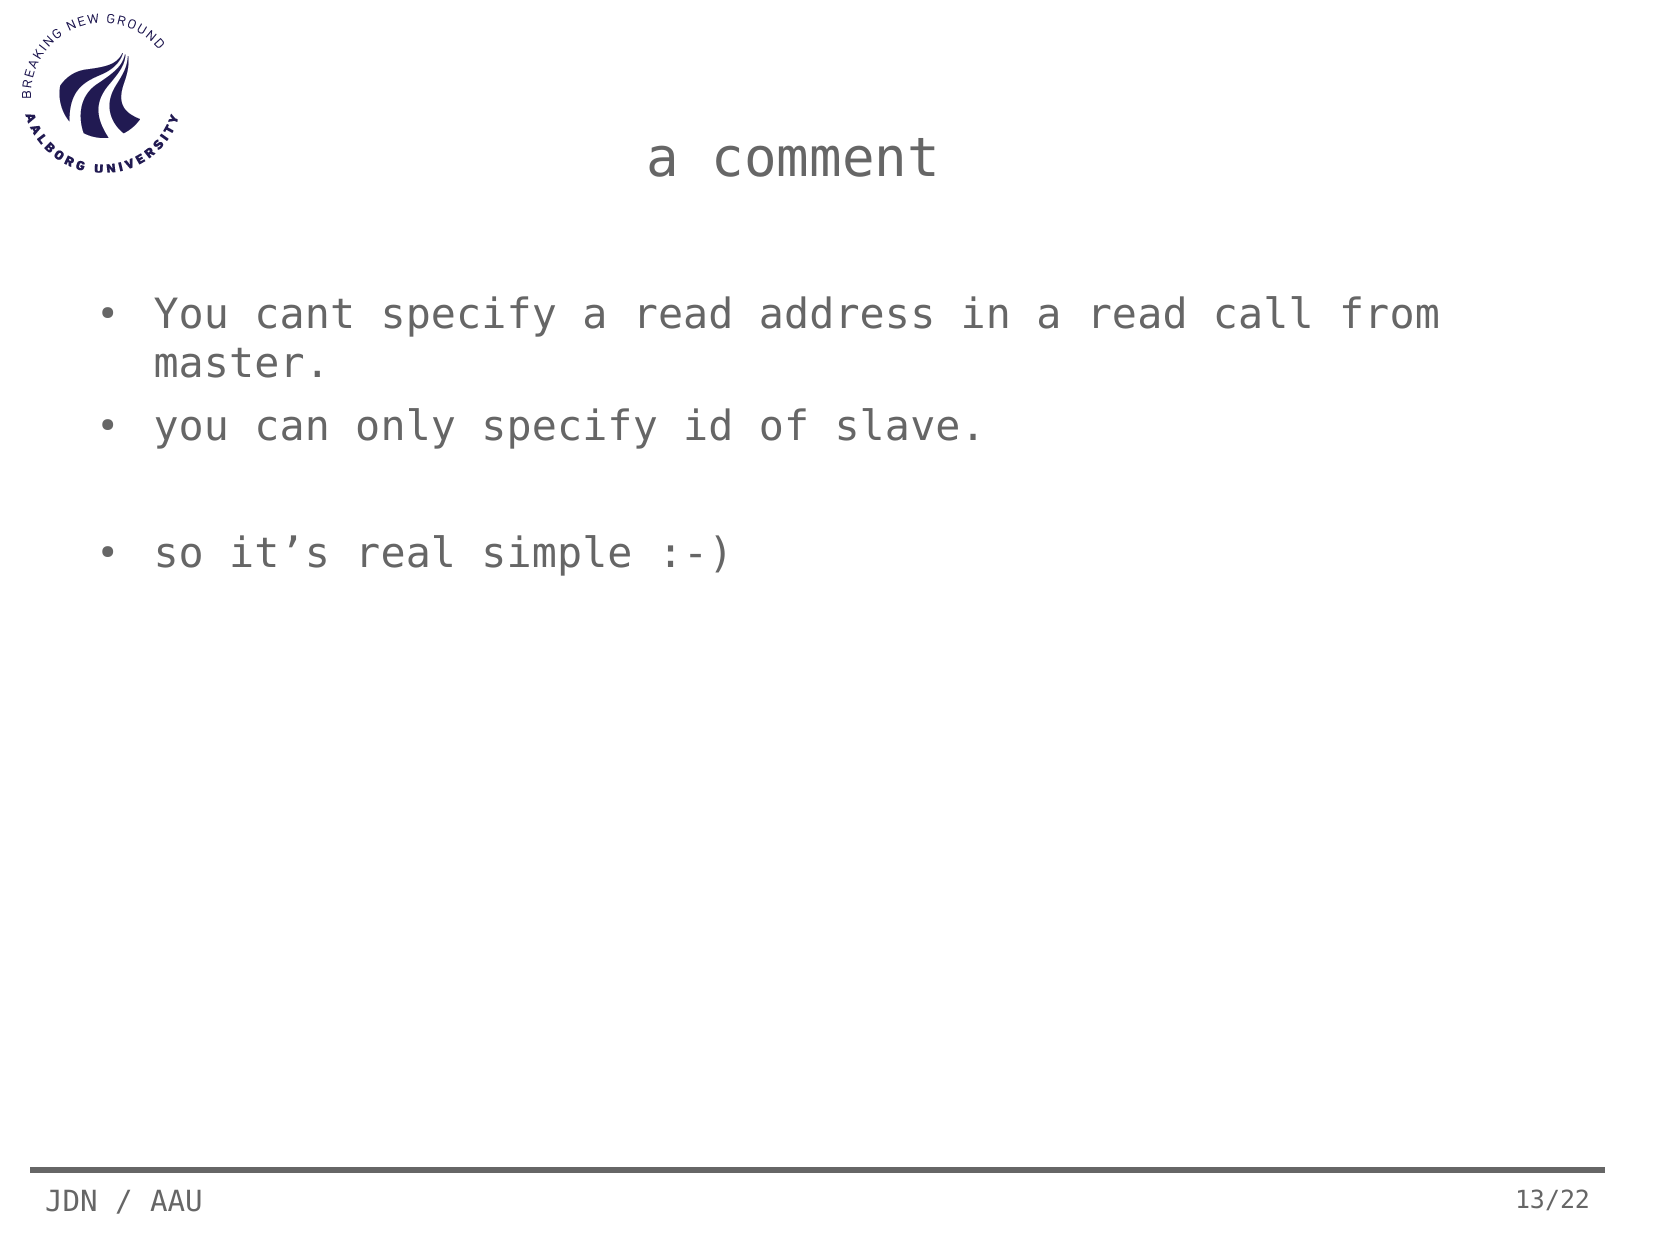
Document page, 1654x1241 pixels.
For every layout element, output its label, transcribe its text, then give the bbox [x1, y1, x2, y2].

list You cant specify a read address in a read call from master. you can only specify id of slave. so it’s real simple :-) [82, 290, 1571, 1010]
picture [22, 13, 178, 173]
title a comment [86, 105, 1501, 211]
